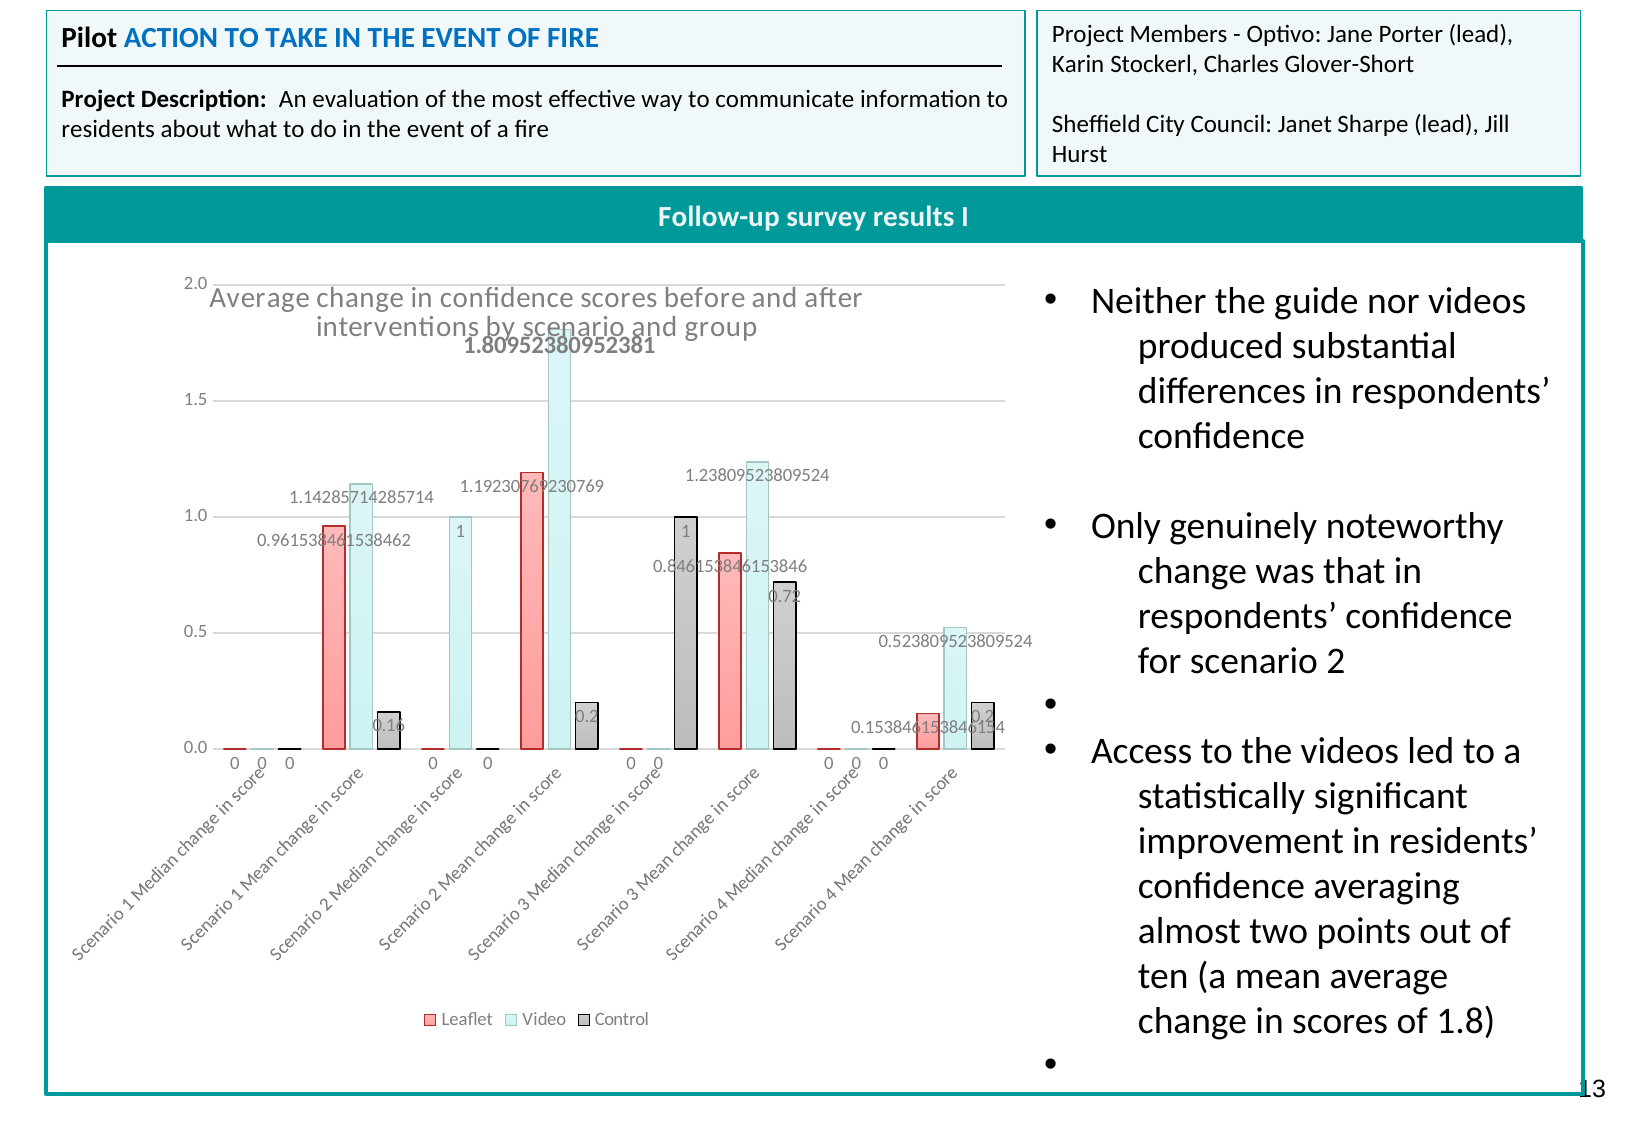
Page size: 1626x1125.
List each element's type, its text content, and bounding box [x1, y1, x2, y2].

text_box Pilot Action to take in the event of fire Project Description: An evaluation of the most effective way to communicate information to residents about what to do in the event of a fire [46, 10, 1025, 176]
text_box 13 [1556, 1050, 1625, 1125]
text_box Neither the guide nor videos produced substantial differences in respondents’ confidence Only genuinely noteworthy change was that in respondents’ confidence for scenario 2 Access to the videos led to a statistically significant improvement in residents’ confidence averaging almost two points out of ten (a mean average change in scores of 1.8) [1029, 268, 1573, 1102]
text_box Follow-up survey results I [46, 188, 1581, 239]
text_box 13 [1573, 1050, 1581, 1092]
text_box Project Members - Optivo: Jane Porter (lead), Karin Stockerl, Charles Glover-Short Sheffield City Council: Janet Sharpe (lead), Jill Hurst [1037, 10, 1580, 176]
chart [46, 252, 1035, 1036]
